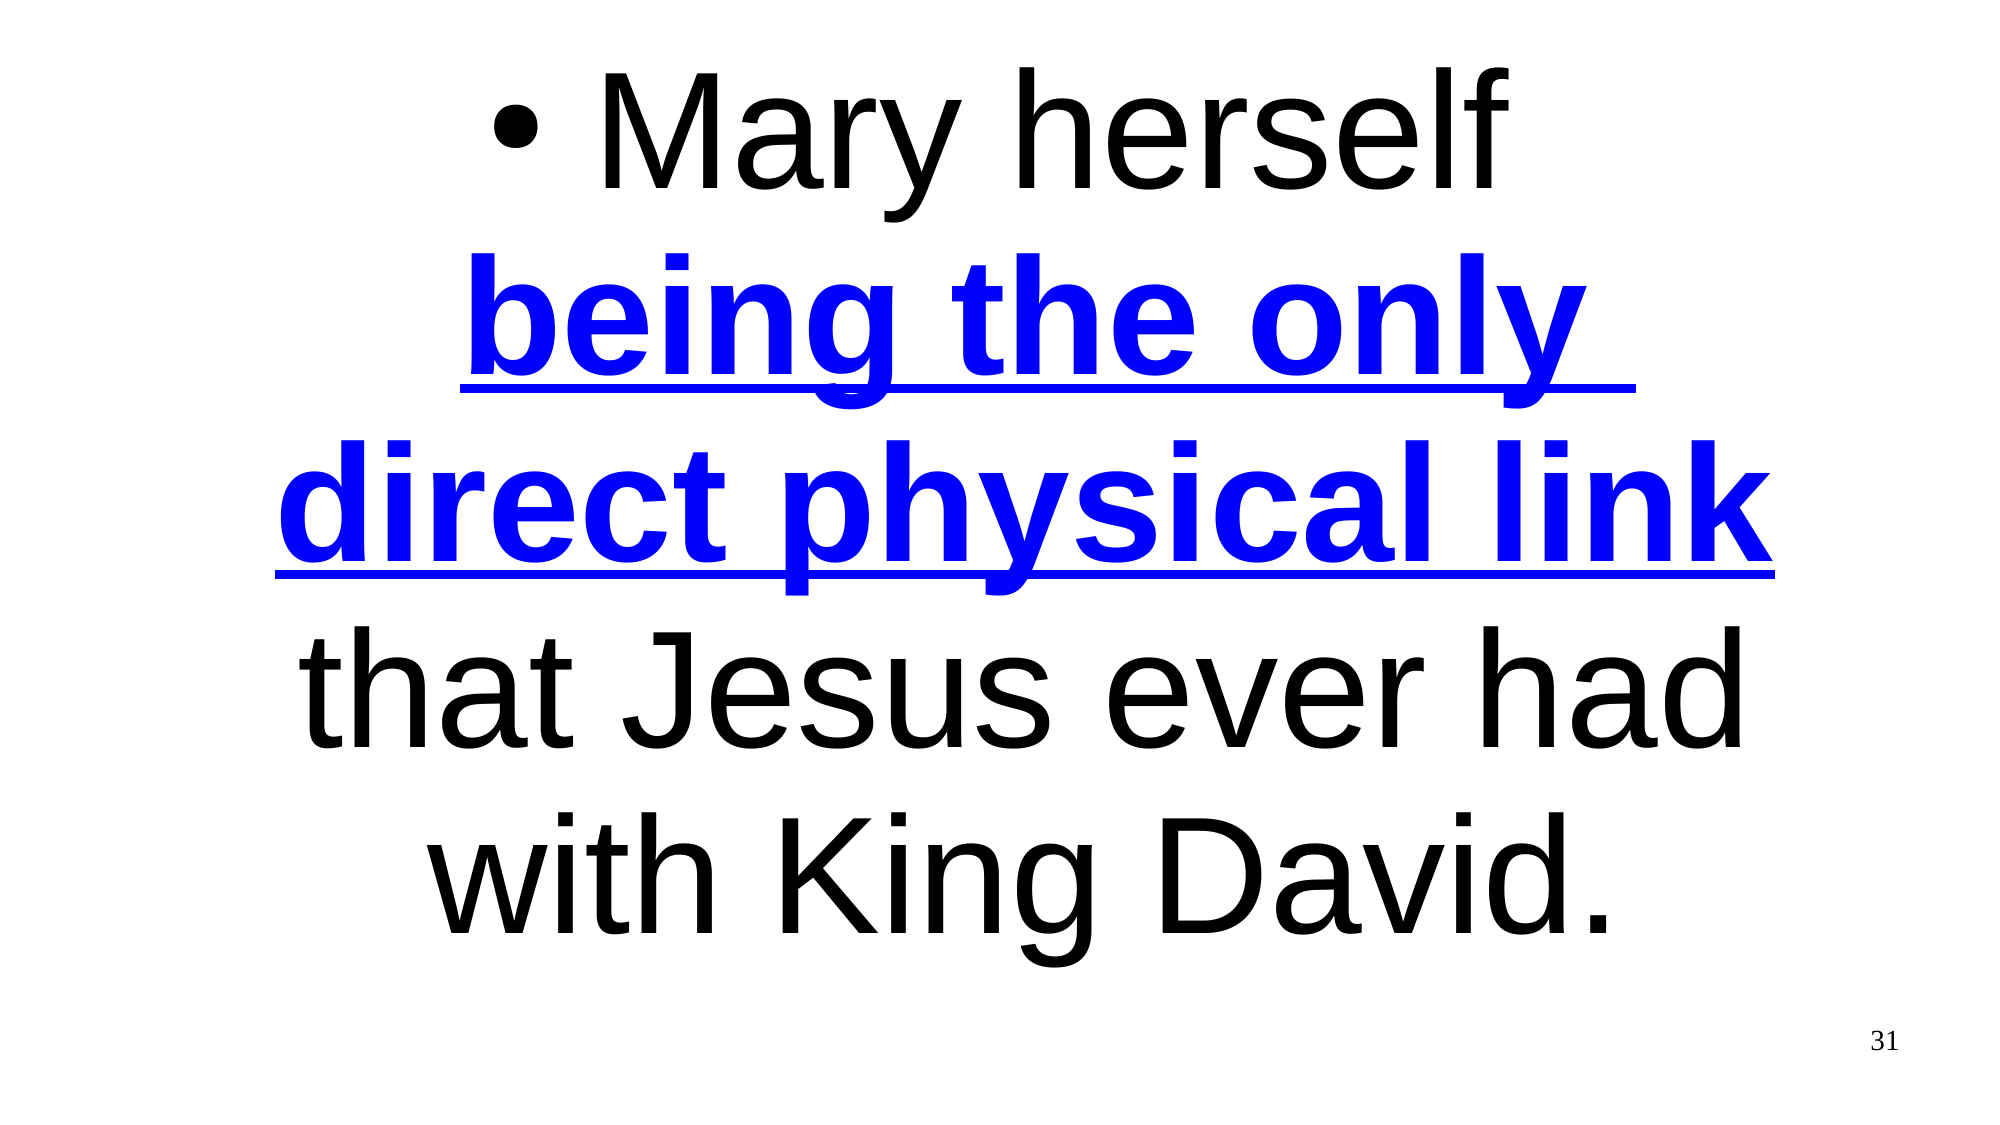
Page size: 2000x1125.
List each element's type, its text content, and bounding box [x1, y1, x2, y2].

list Mary herself being the only direct physical link that Jesus ever had with King David. [37, 37, 1988, 1088]
